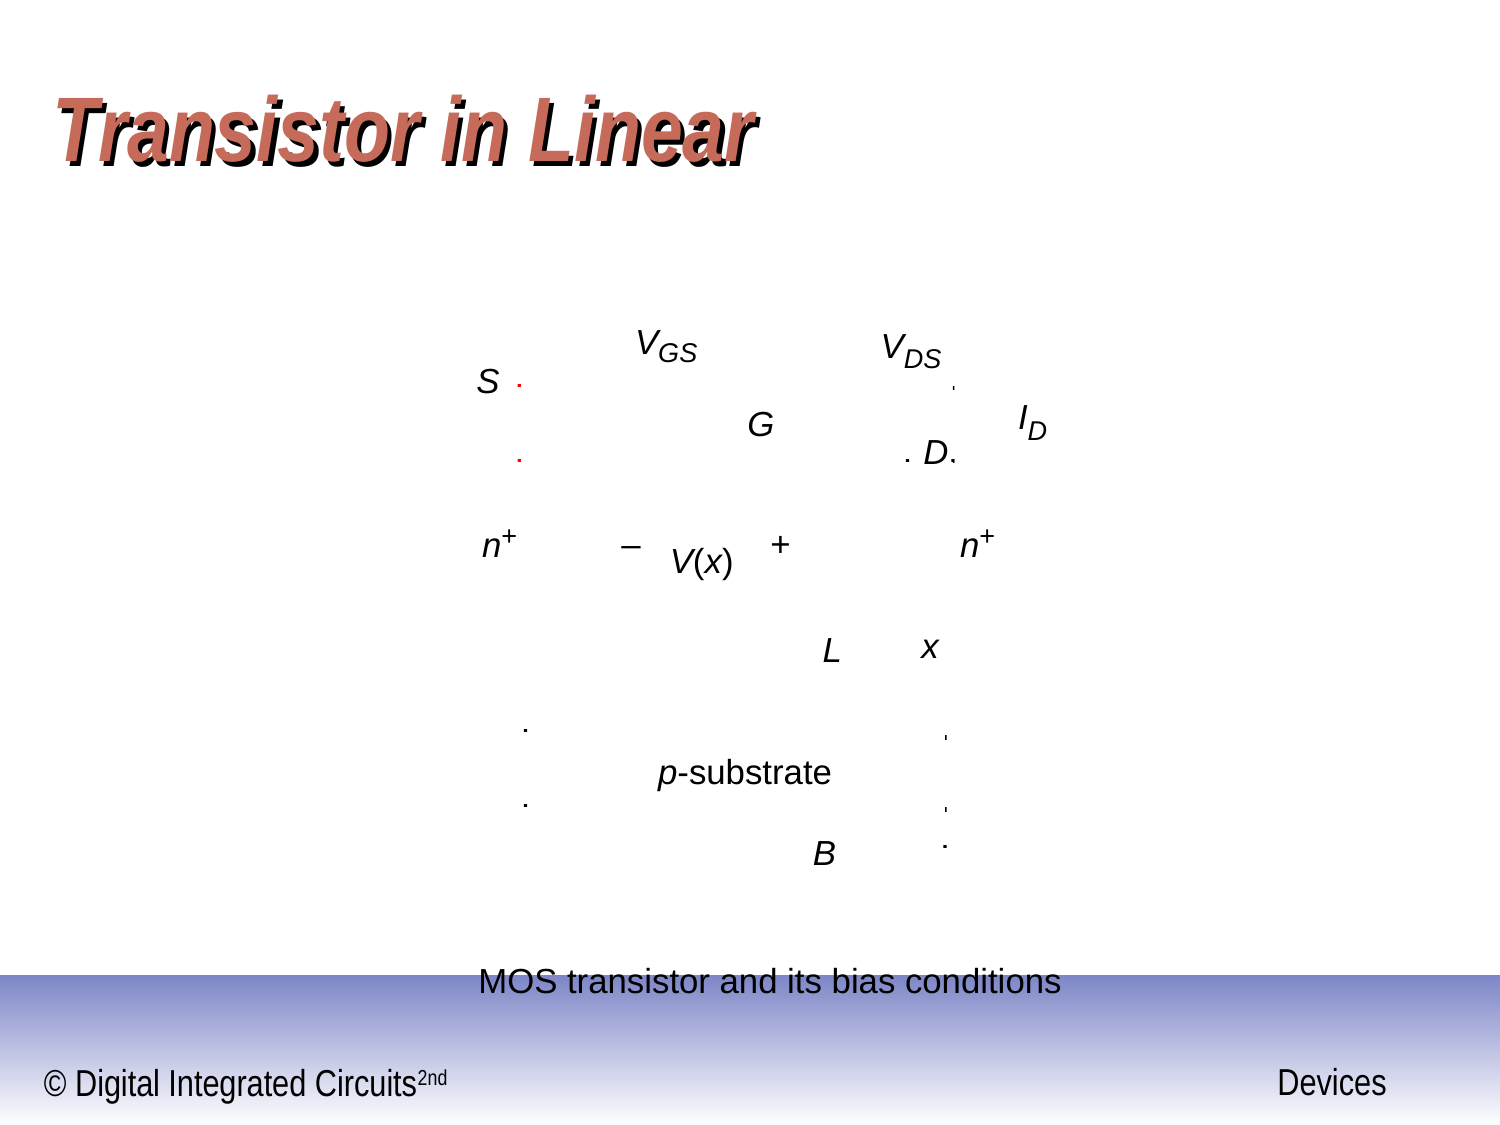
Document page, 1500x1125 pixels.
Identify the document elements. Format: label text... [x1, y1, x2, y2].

picture [249, 324, 1225, 1007]
title Transistor in Linear [37, 37, 1463, 188]
